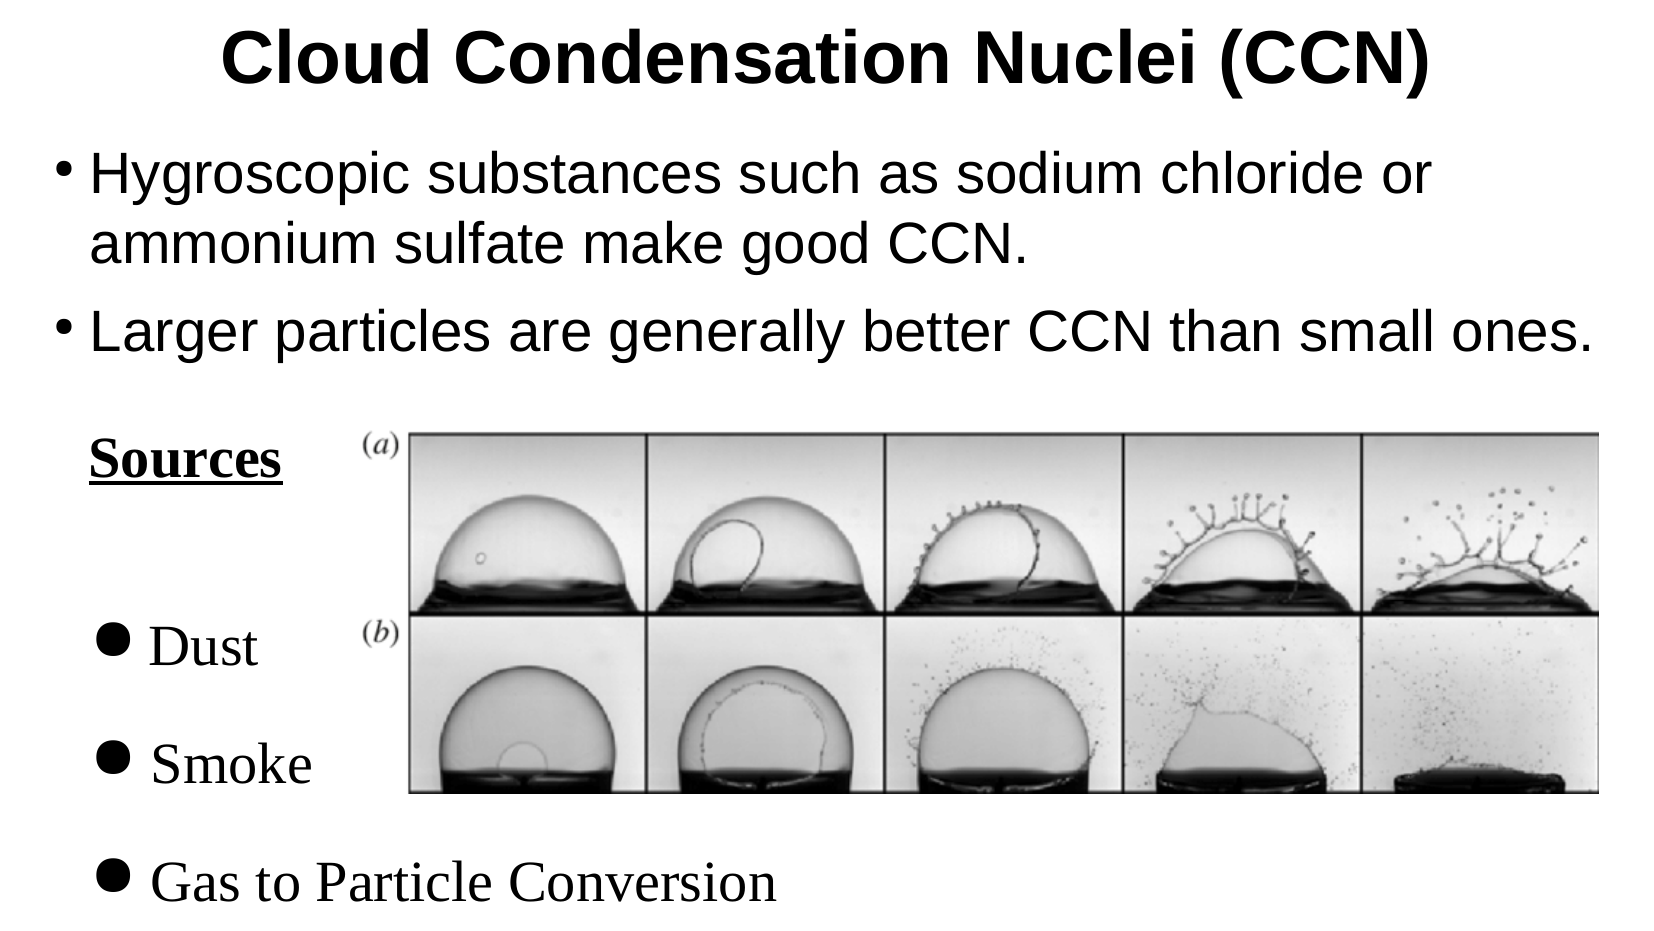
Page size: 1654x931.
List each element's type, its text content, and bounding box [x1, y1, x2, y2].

text_box Hygroscopic substances such as sodium chloride or ammonium sulfate make good CCN. Larger particles are generally better CCN than small ones. [0, 127, 1650, 371]
title Cloud Condensation Nuclei (CCN) [0, 6, 1654, 112]
text_box Sources Dust Smoke Gas to Particle Conversion [85, 418, 836, 873]
picture [362, 425, 1599, 794]
